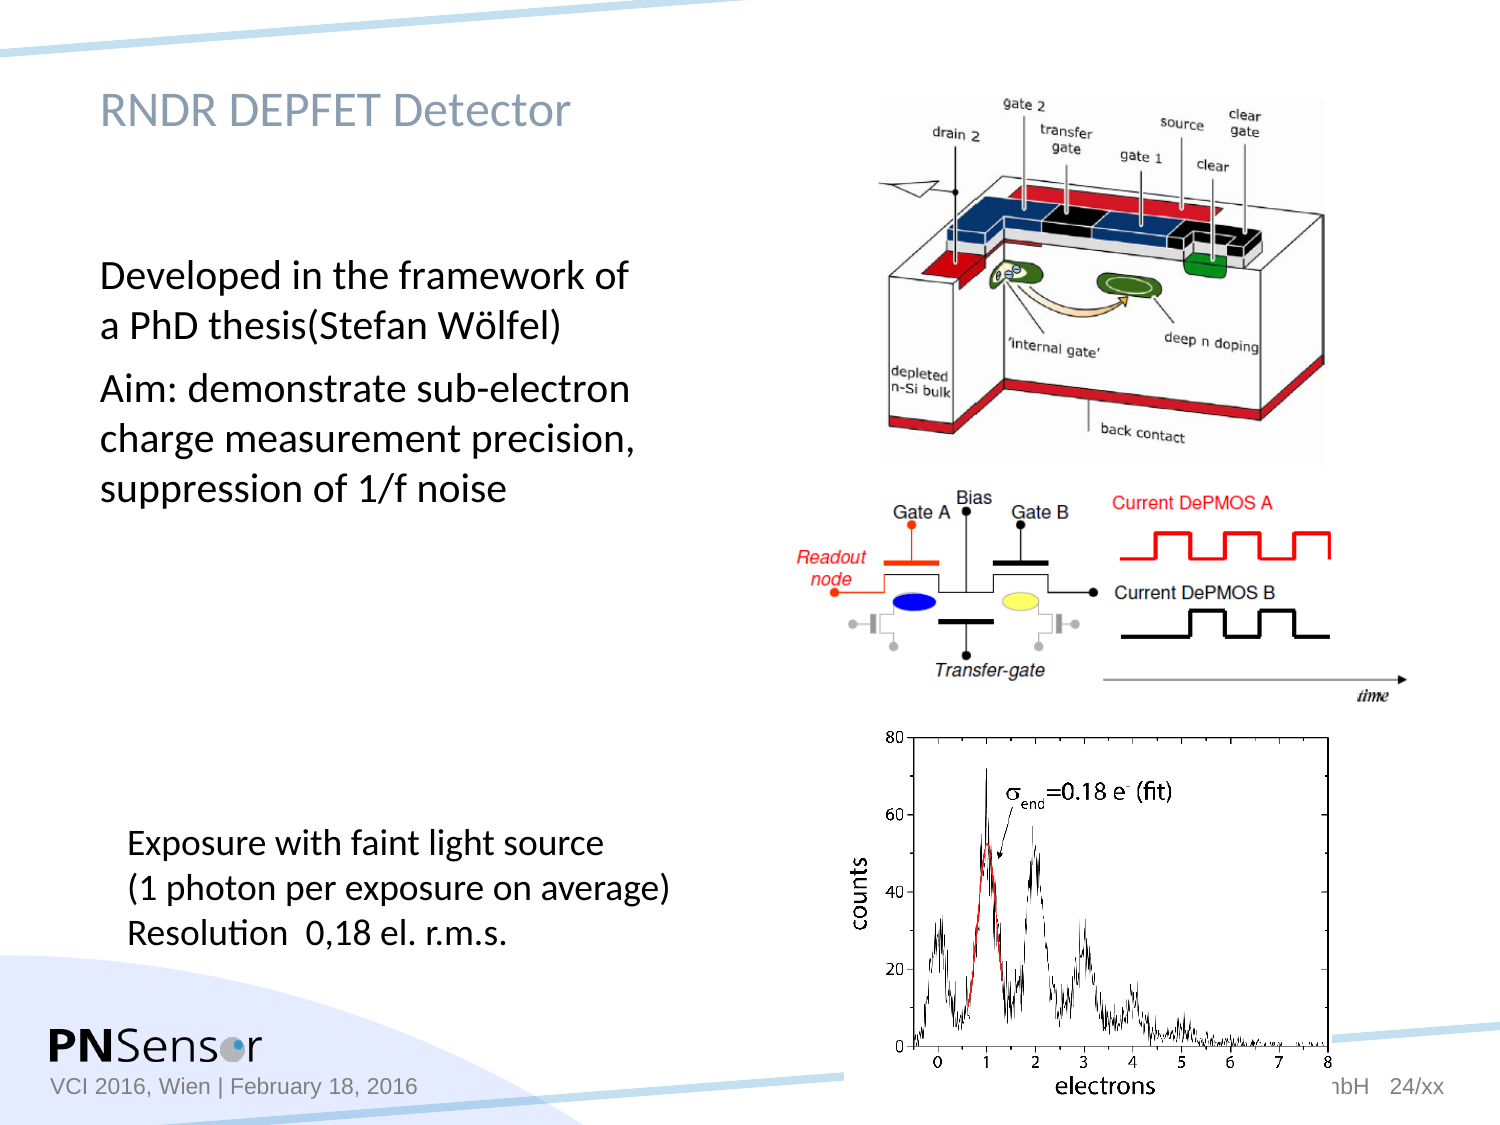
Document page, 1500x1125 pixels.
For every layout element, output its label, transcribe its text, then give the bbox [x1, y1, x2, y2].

picture [844, 727, 1332, 1100]
list Developed in the framework of a PhD thesis(Stefan Wölfel) Aim: demonstrate sub-electron charge measurement precision, suppression of 1/f noise [99, 248, 656, 991]
title RNDR DEPFET Detector [99, 76, 1426, 173]
text_box Exposure with faint light source (1 photon per exposure on average) Resolution 0,18 el. r.m.s. [112, 810, 694, 963]
picture [785, 90, 1415, 709]
